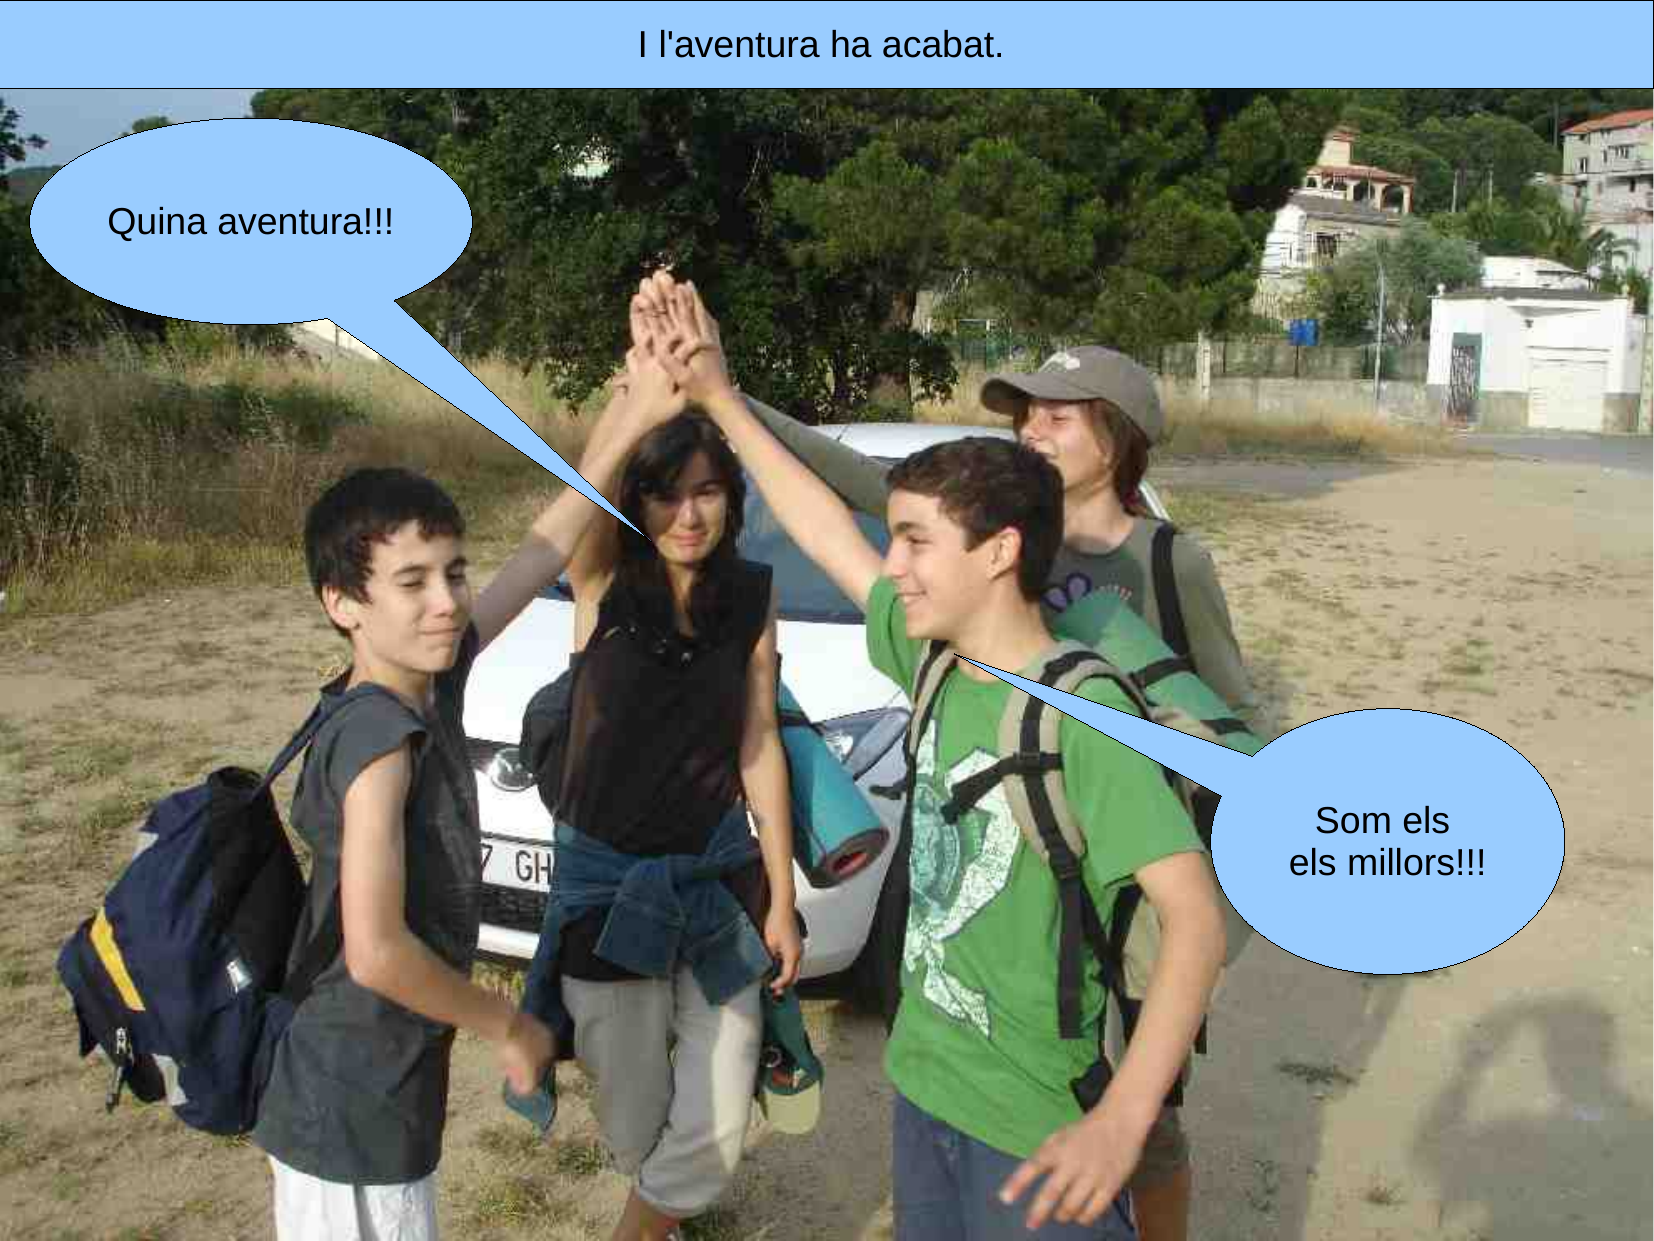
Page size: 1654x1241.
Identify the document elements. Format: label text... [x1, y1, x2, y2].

text_box Som els els millors!!! [954, 653, 1565, 975]
picture [0, 89, 1654, 1241]
text_box Quina aventura!!! [29, 118, 652, 542]
text_box I l'aventura ha acabat. [0, 0, 1654, 89]
